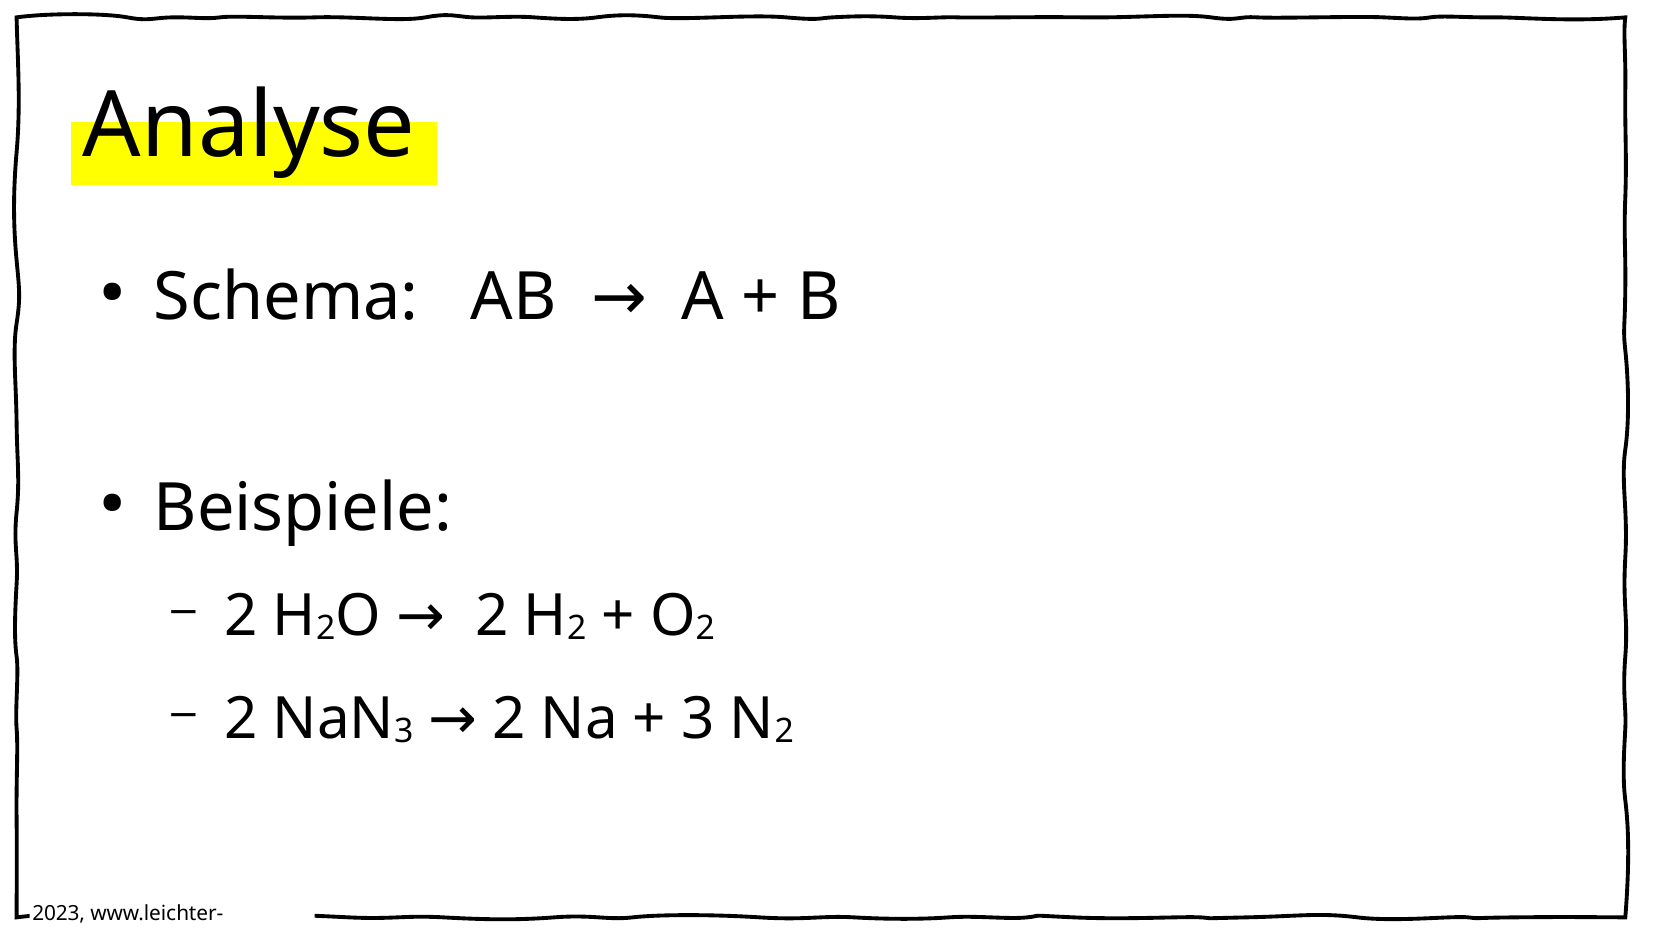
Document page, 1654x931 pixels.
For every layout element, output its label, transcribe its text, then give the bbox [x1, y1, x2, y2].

list Schema: AB → A + B Beispiele: 2 H2O → 2 H2 + O2 2 NaN3 → 2 Na + 3 N2 [82, 248, 1571, 886]
title Analyse [82, 42, 1571, 199]
